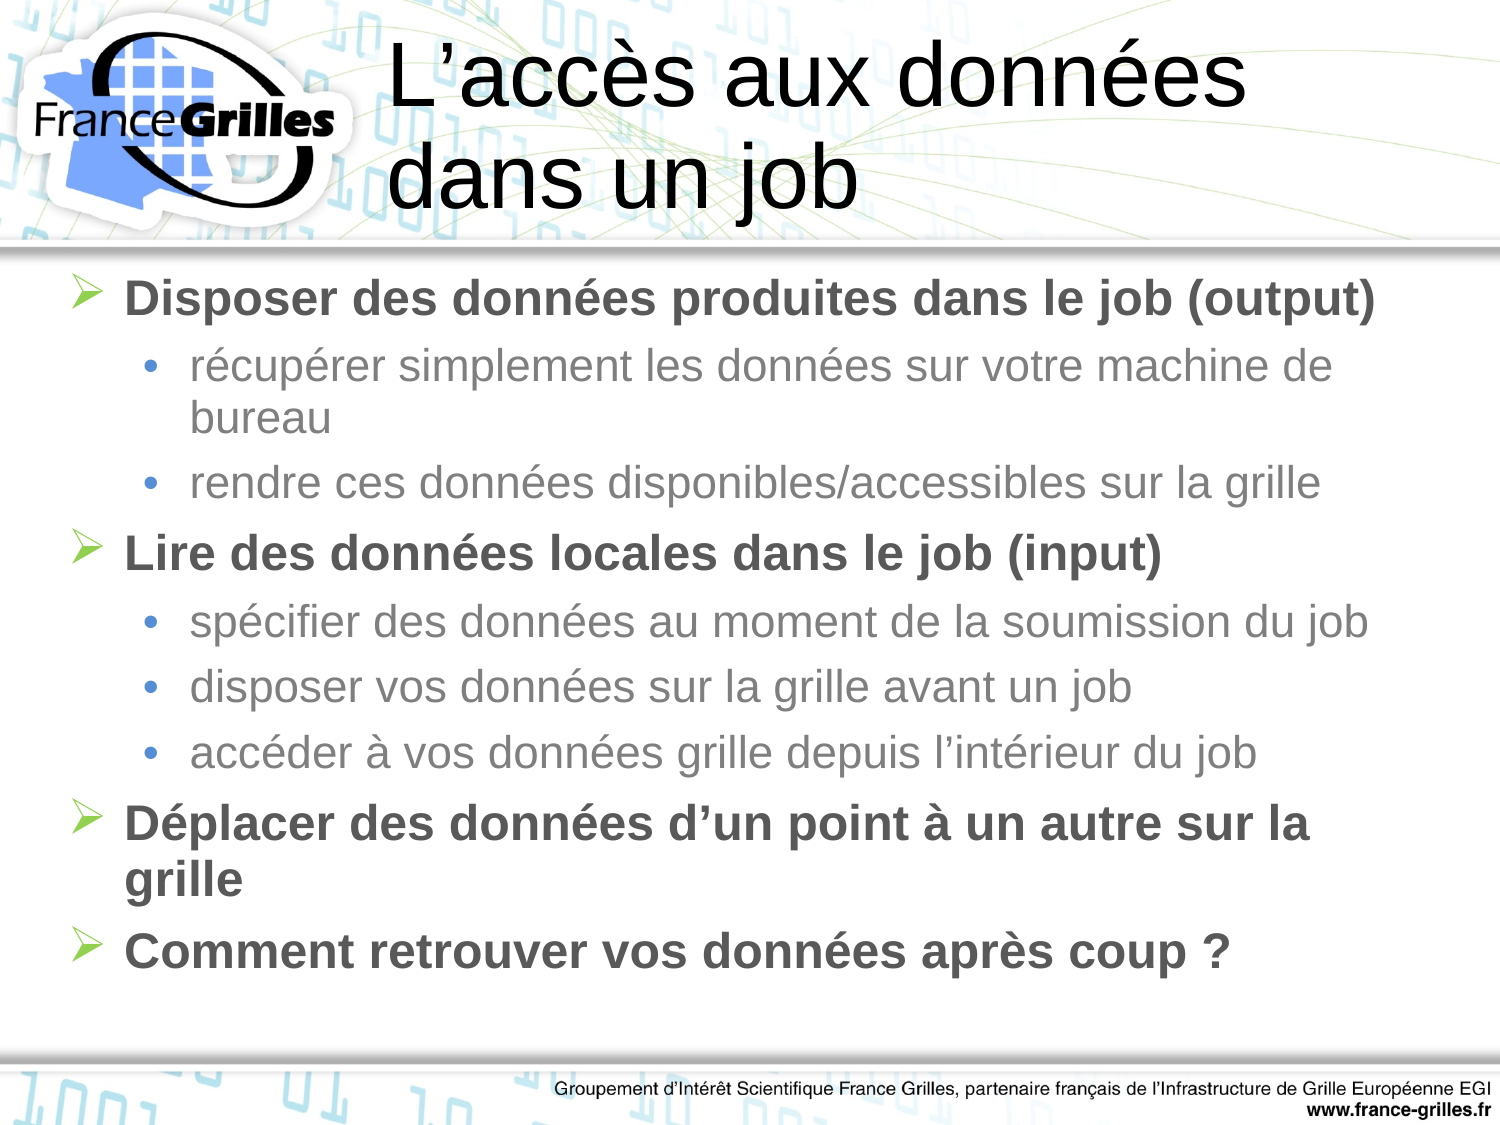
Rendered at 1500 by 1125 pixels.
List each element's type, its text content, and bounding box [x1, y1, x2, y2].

title L’accès aux données dans un job [372, 4, 1459, 248]
list Disposer des données produites dans le job (output) récupérer simplement les données sur votre machine de bureau rendre ces données disponibles/accessibles sur la grille Lire des données locales dans le job (input) spécifier des données au moment de la soumission du job disposer vos données sur la grille avant un job accéder à vos données grille depuis l’intérieur du job Déplacer des données d’un point à un autre sur la grille Comment retrouver vos données après coup ? [53, 262, 1459, 1065]
picture [0, 0, 1500, 1125]
